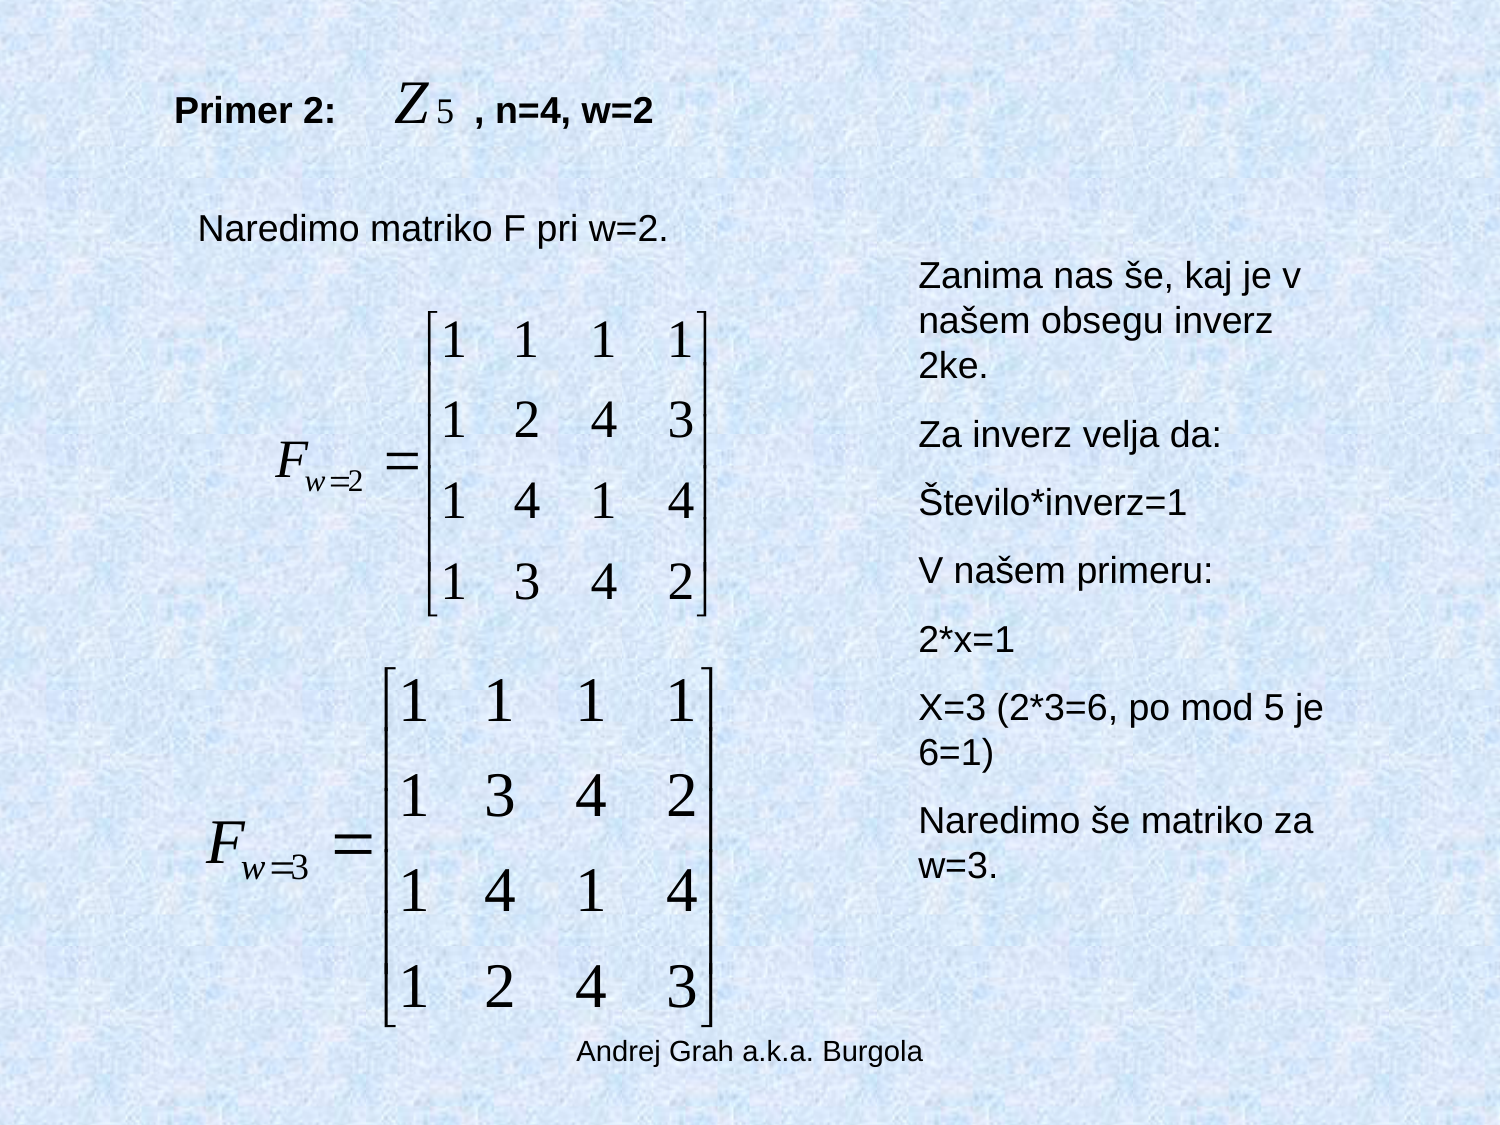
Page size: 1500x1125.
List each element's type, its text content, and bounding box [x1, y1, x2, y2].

text_box Zanima nas še, kaj je v našem obsegu inverz 2ke. Za inverz velja da: Število*inverz=1 V našem primeru: 2*x=1 X=3 (2*3=6, po mod 5 je 6=1) Naredimo še matriko za w=3. [903, 243, 1341, 895]
text_box Primer 2: , n=4, w=2 [467, 78, 1247, 139]
text_box Primer 2: , n=4, w=2 [159, 78, 383, 139]
chart [383, 66, 467, 139]
text_box Naredimo matriko F pri w=2. [183, 196, 857, 257]
chart [194, 657, 739, 1038]
text_box Andrej Grah a.k.a. Burgola [512, 1024, 988, 1103]
chart [265, 302, 727, 626]
picture [0, 0, 1500, 1125]
